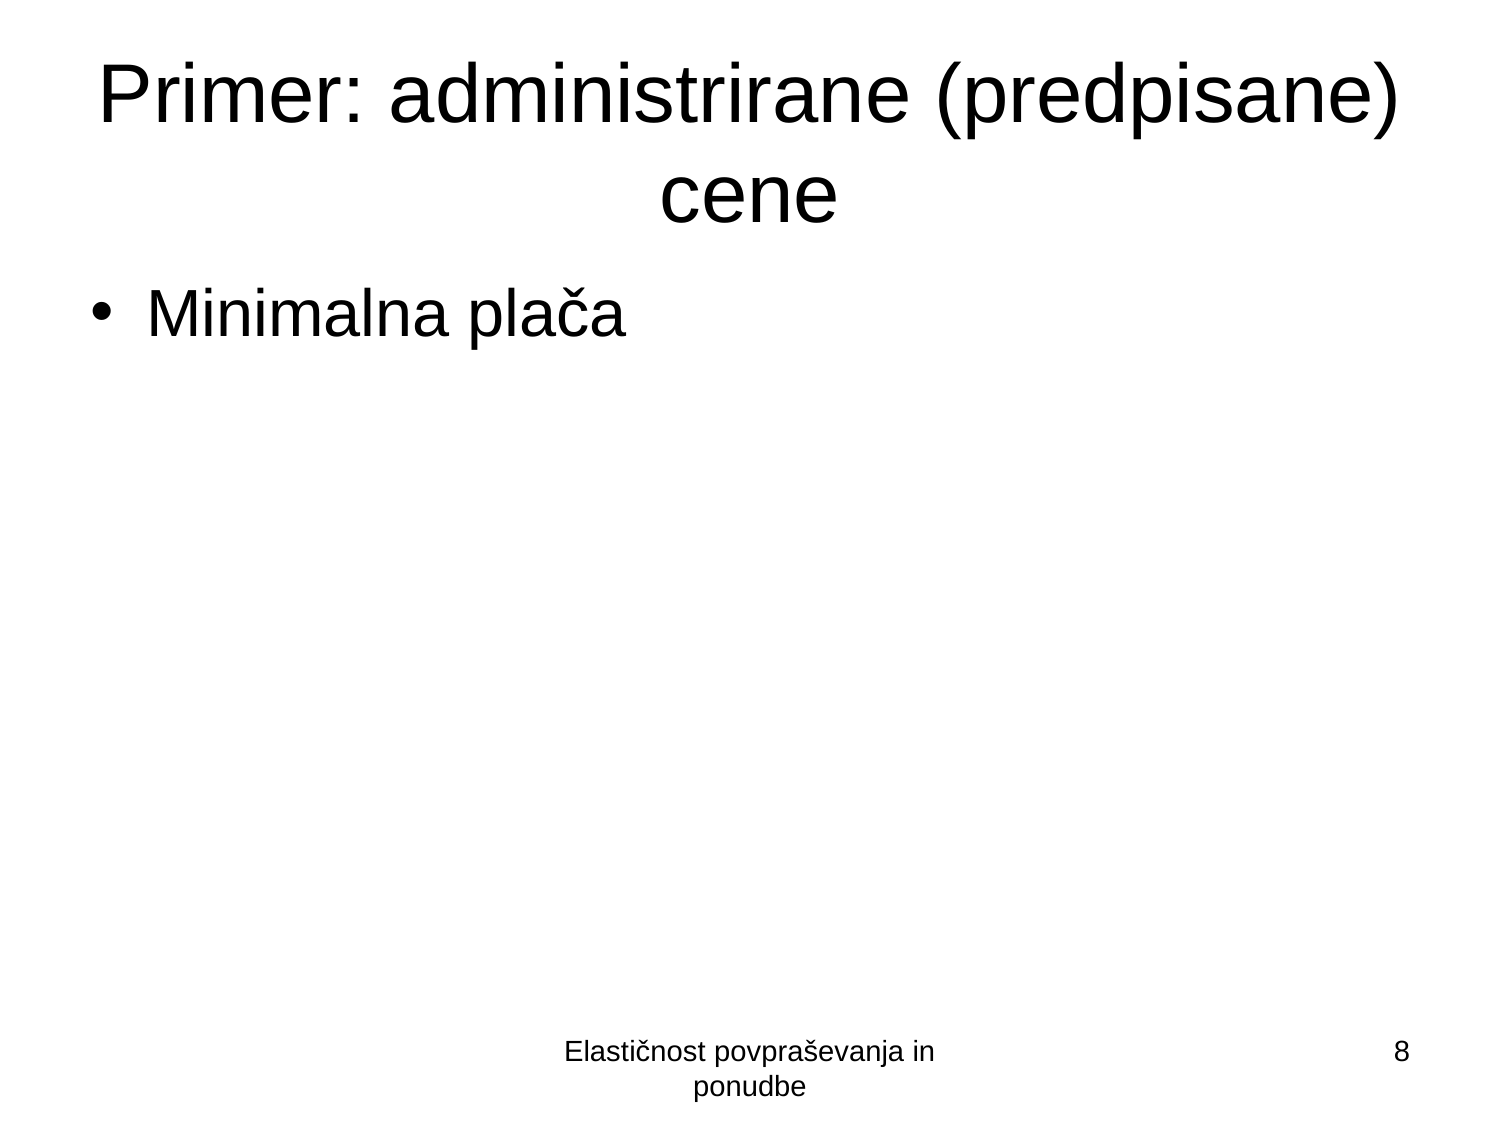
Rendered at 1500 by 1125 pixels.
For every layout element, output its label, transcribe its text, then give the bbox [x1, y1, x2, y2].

text_box <number> [1074, 1024, 1426, 1103]
text_box Elastičnost povpraševanja in ponudbe [512, 1024, 988, 1103]
list Minimalna plača [75, 262, 1426, 1006]
title Primer: administrirane (predpisane) cene [75, 31, 1426, 247]
